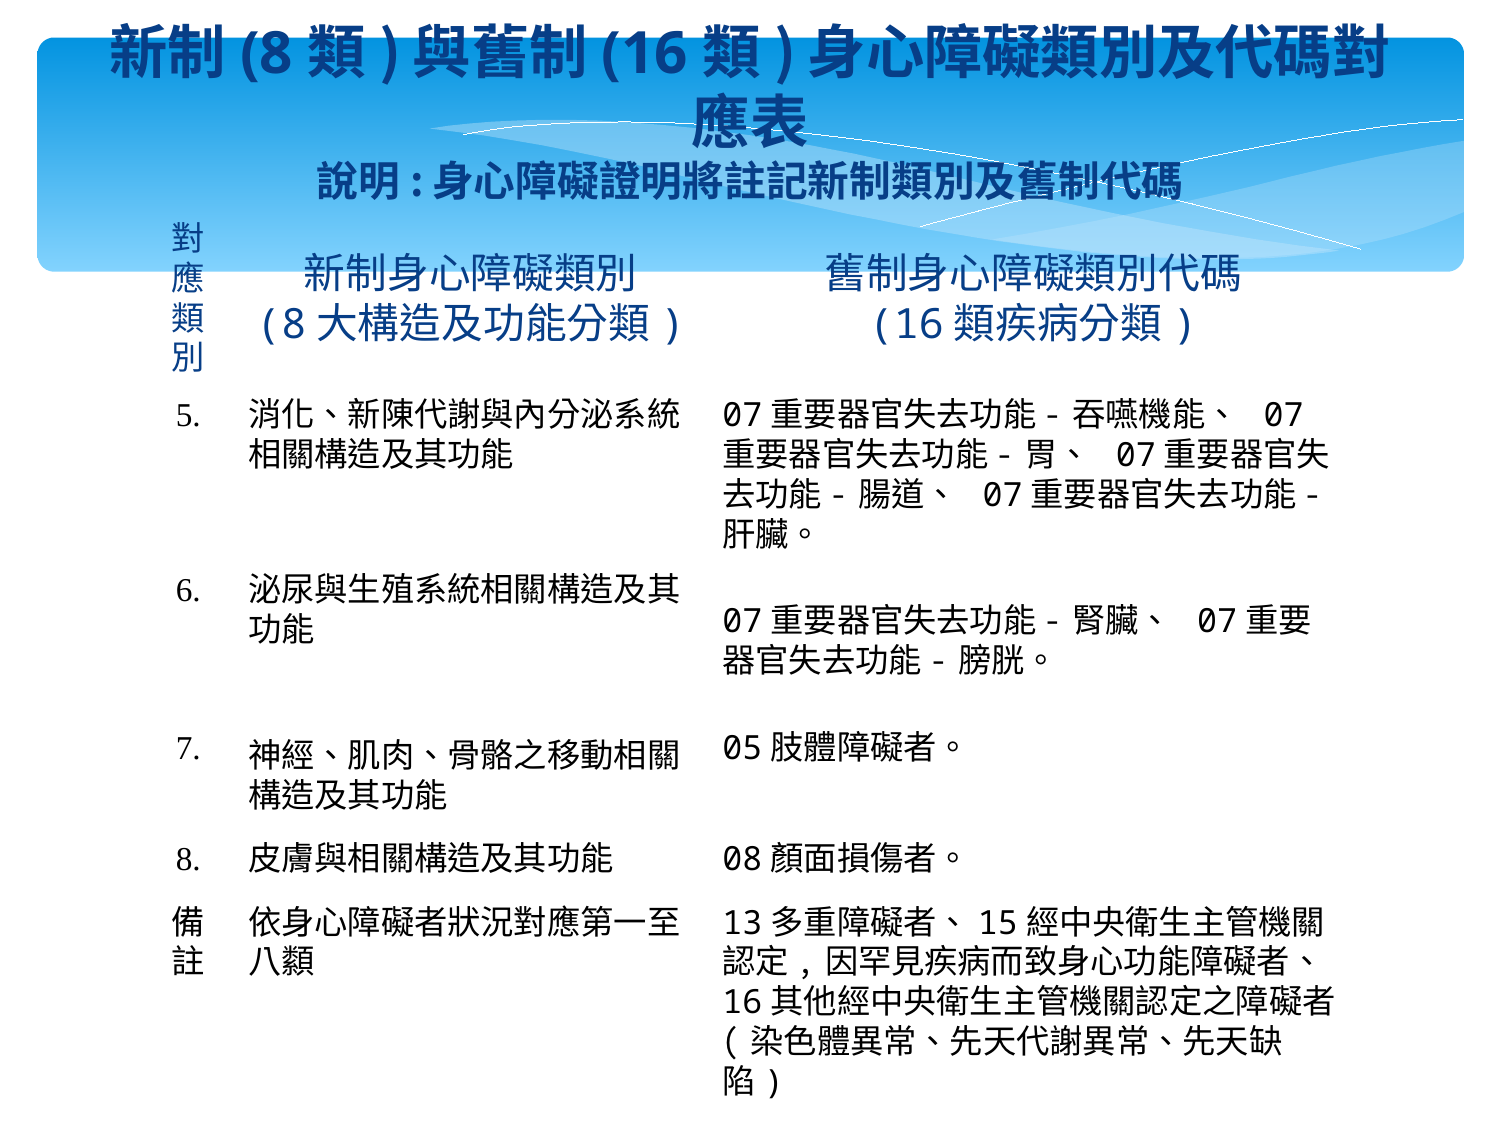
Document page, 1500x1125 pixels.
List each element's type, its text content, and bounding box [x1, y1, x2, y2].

table_cell 8. [143, 829, 234, 893]
table_header 新制身心障礙類別 (8大構造及功能分類) [234, 208, 708, 386]
table_cell 依身心障礙者狀況對應第一至八纇 [234, 893, 708, 1108]
table_cell 神經、肌肉、骨骼之移動相關構造及其功能 [234, 718, 708, 829]
table_header 舊制身心障礙類別代碼 (16類疾病分類) [708, 208, 1358, 386]
table_cell 5. [143, 386, 234, 561]
table_cell 05肢體障礙者。 [708, 718, 1358, 829]
table_cell 07重要器官失去功能-腎臟、 07重要器官失去功能-膀胱。 [708, 561, 1358, 718]
title 新制(8類)與舊制(16類)身心障礙類別及代碼對應表 說明:身心障礙證明將註記新制類別及舊制代碼 [75, 0, 1426, 221]
table_cell 6. [143, 561, 234, 718]
table_header 對應類別 [143, 208, 234, 386]
table_cell 08顏面損傷者。 [708, 829, 1358, 893]
table_cell 13多重障礙者、15經中央衛生主管機關認定,因罕見疾病而致身心功能障礙者、 16其他經中央衛生主管機關認定之障礙者(染色體異常、先天代謝異常、先天缺陷) [708, 893, 1358, 1108]
table_cell 備註 [143, 893, 234, 1108]
table_cell 7. [143, 718, 234, 829]
table_cell 泌尿與生殖系統相關構造及其功能 [234, 561, 708, 718]
table_cell 皮膚與相關構造及其功能 [234, 829, 708, 893]
table_cell 07重要器官失去功能-吞嚥機能、 07重要器官失去功能-胃、 07重要器官失去功能-腸道、 07重要器官失去功能-肝臟。 [708, 386, 1358, 561]
table_cell 消化、新陳代謝與內分泌系統相關構造及其功能 [234, 386, 708, 561]
